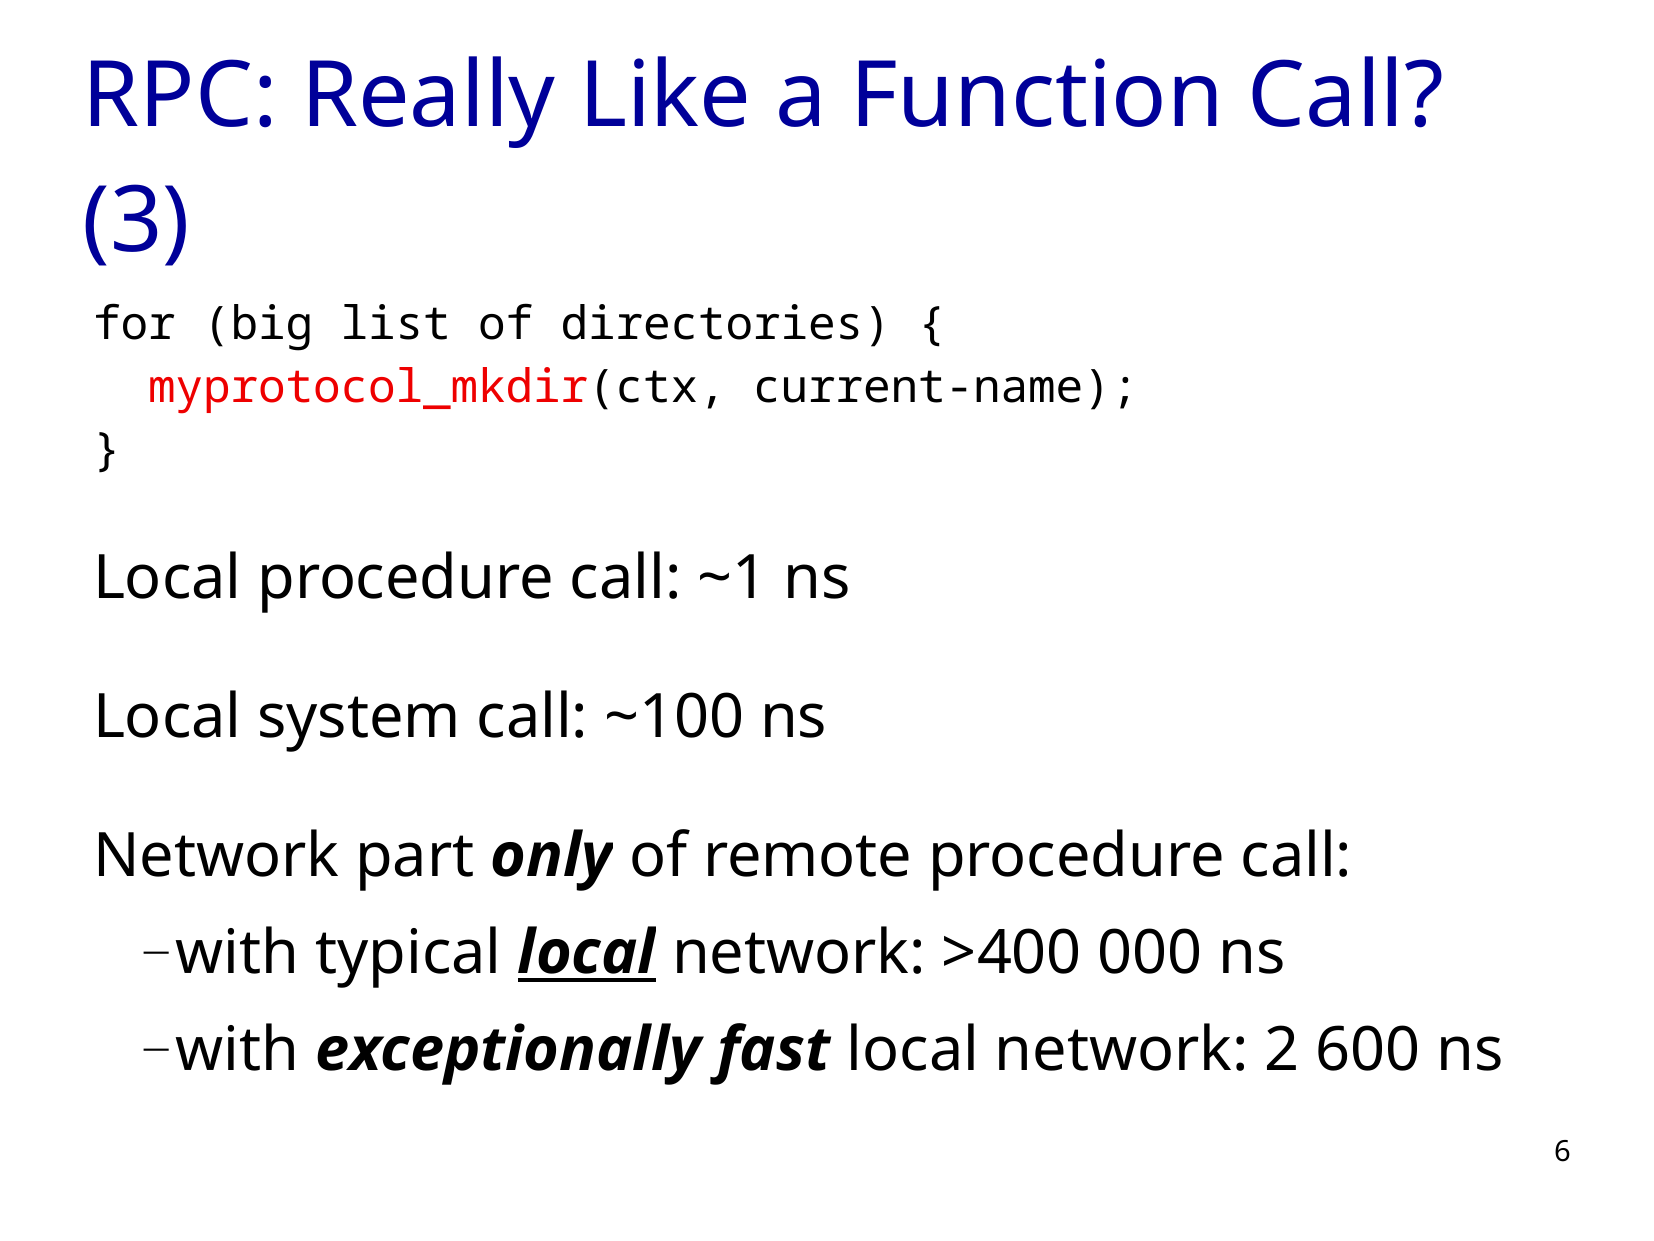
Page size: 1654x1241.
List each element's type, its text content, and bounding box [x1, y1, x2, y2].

title RPC: Really Like a Function Call? (3) [82, 49, 1571, 257]
list for (big list of directories) { myprotocol_mkdir(ctx, current-name); } Local procedure call: ~1 ns Local system call: ~100 ns Network part only of remote procedure call: with typical local network: >400 000 ns with exceptionally fast local network: 2 600 ns [60, 290, 1654, 1096]
